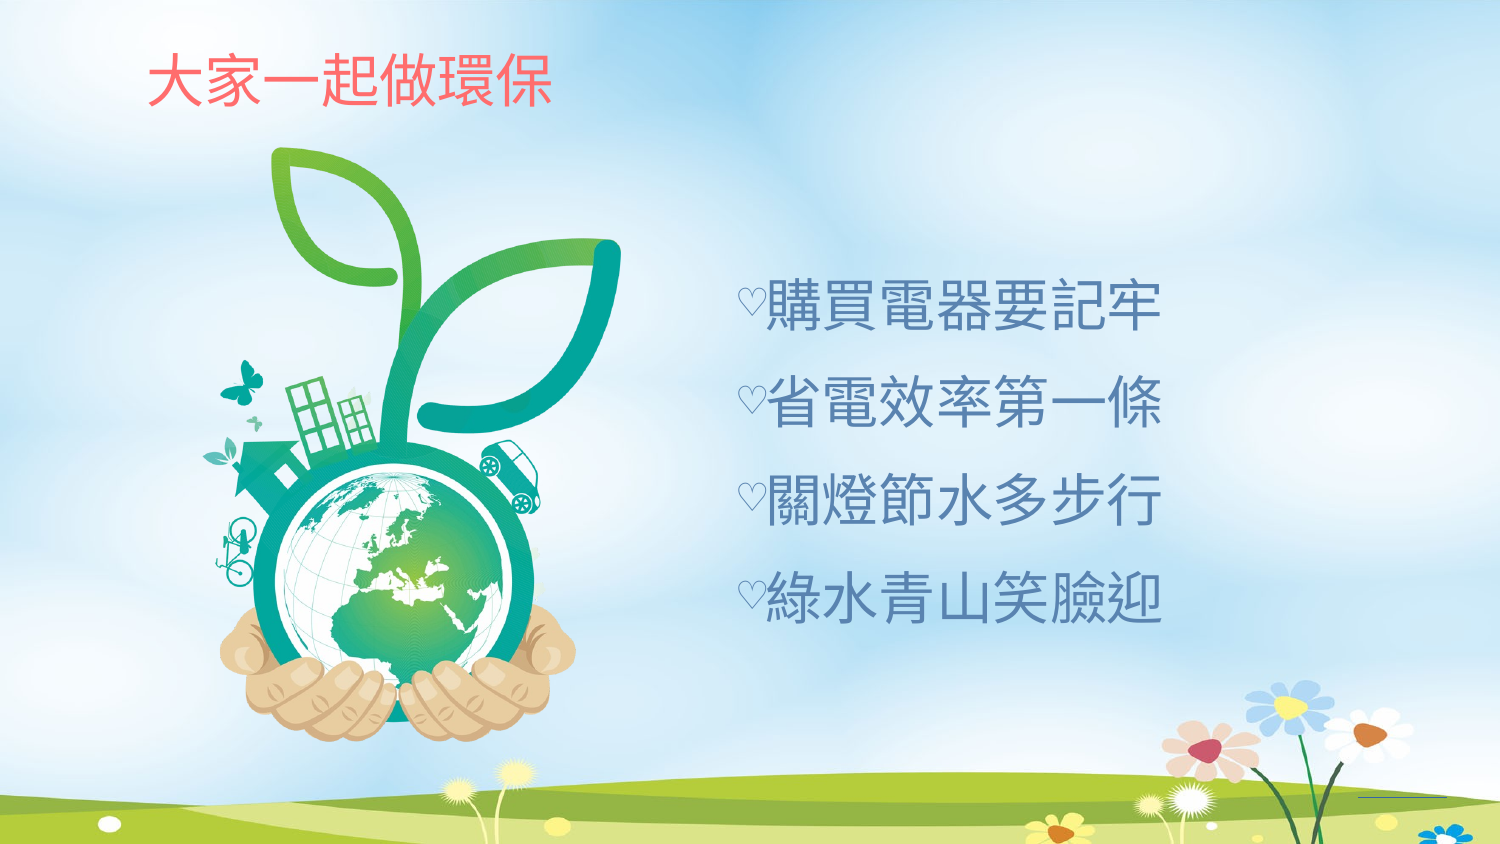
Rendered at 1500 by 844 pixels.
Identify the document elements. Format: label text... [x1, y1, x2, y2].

title 大家一起做環保 [0, 6, 1026, 148]
list 購買電器要記牢 省電效率第一條 關燈節水多步行 綠水青山笑臉迎 [724, 206, 1359, 650]
picture [0, 0, 1500, 844]
